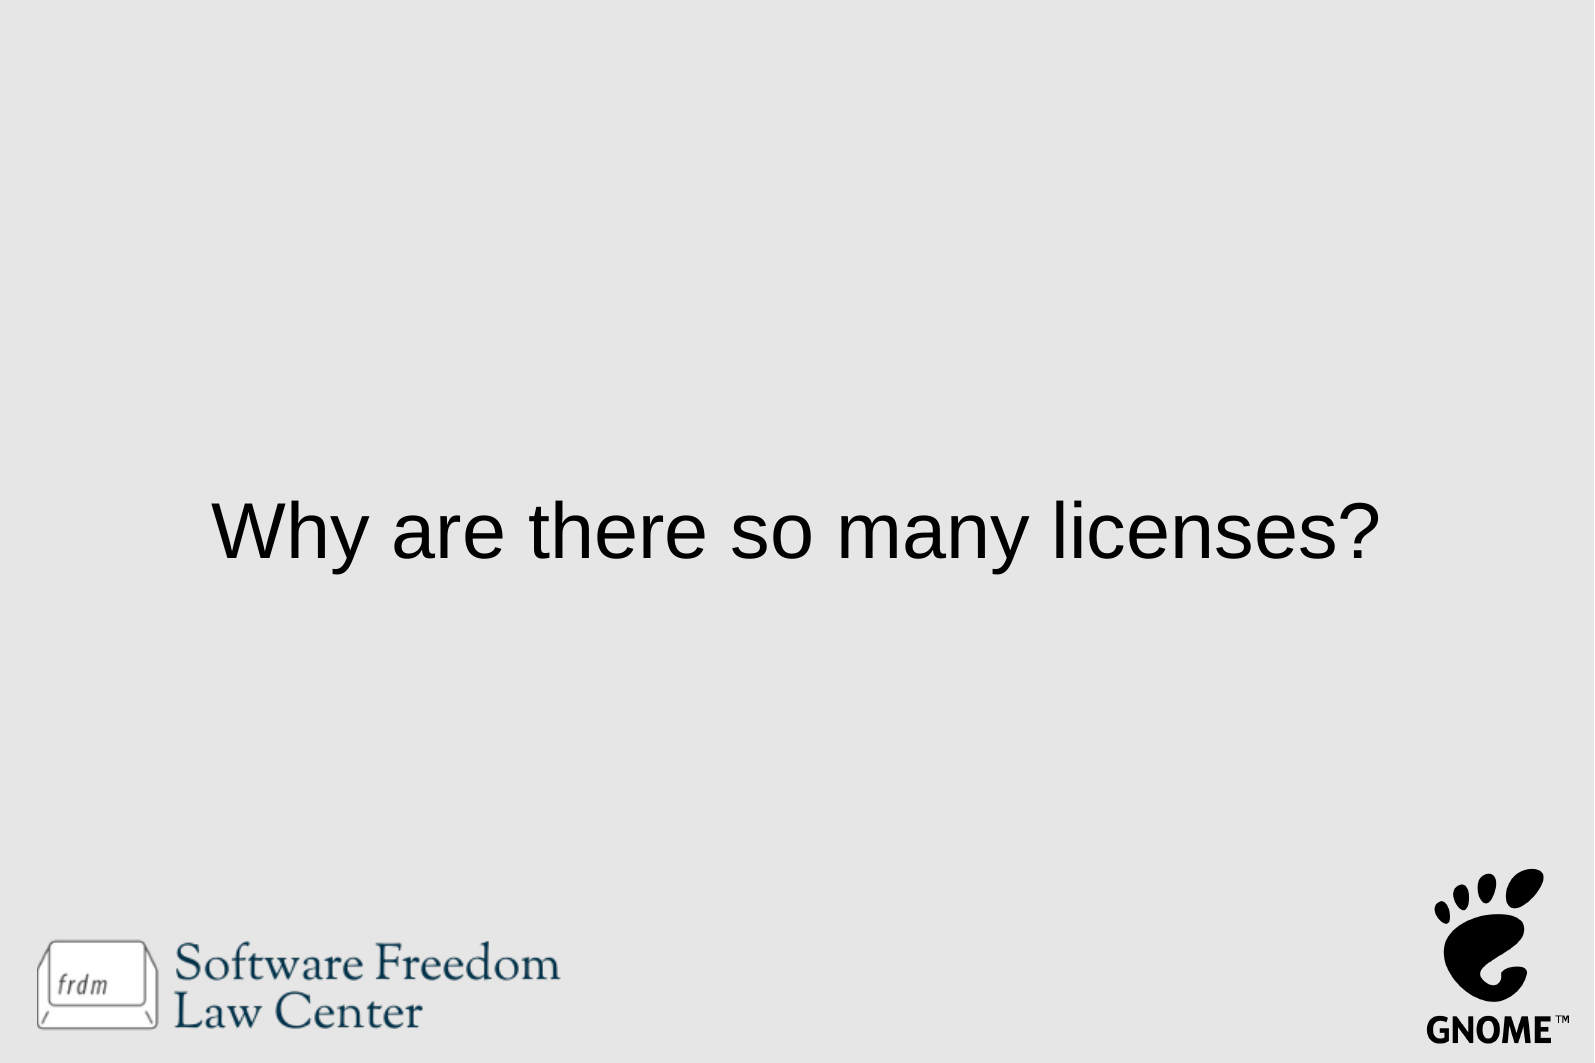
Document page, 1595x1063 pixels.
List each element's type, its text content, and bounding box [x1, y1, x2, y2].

title Why are there so many licenses? [79, 450, 1515, 613]
picture [1420, 862, 1576, 1050]
picture [37, 937, 585, 1035]
